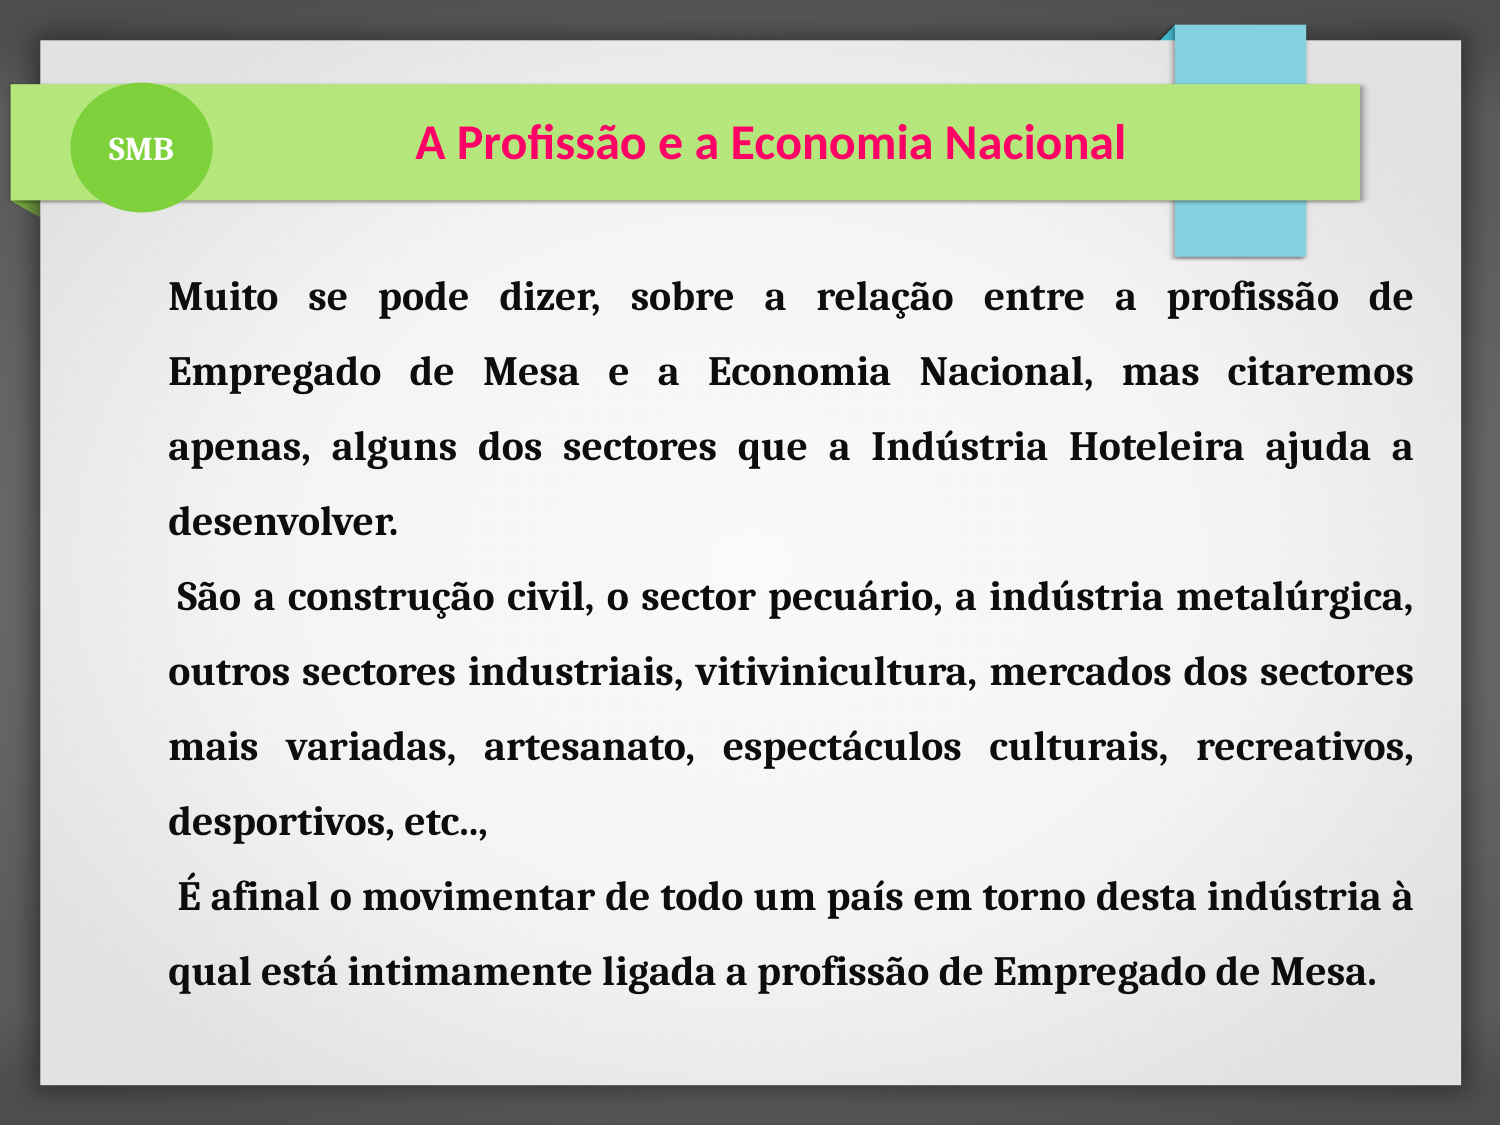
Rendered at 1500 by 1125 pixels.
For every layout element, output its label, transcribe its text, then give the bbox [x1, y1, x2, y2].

text_box Muito se pode dizer, sobre a relação entre a profissão de Empregado de Mesa e a Economia Nacional, mas citaremos apenas, alguns dos sectores que a Indústria Hoteleira ajuda a desenvolver. São a construção civil, o sector pecuário, a indústria metalúrgica, outros sectores industriais, vitivinicultura, mercados dos sectores mais variadas, artesanato, espectáculos culturais, recreativos, desportivos, etc.., É afinal o movimentar de todo um país em torno desta indústria à qual está intimamente ligada a profissão de Empregado de Mesa. [153, 236, 1430, 1002]
text_box A Profissão e a Economia Nacional [233, 102, 1300, 178]
picture [0, 0, 1500, 1125]
text_box SMB [70, 82, 213, 213]
